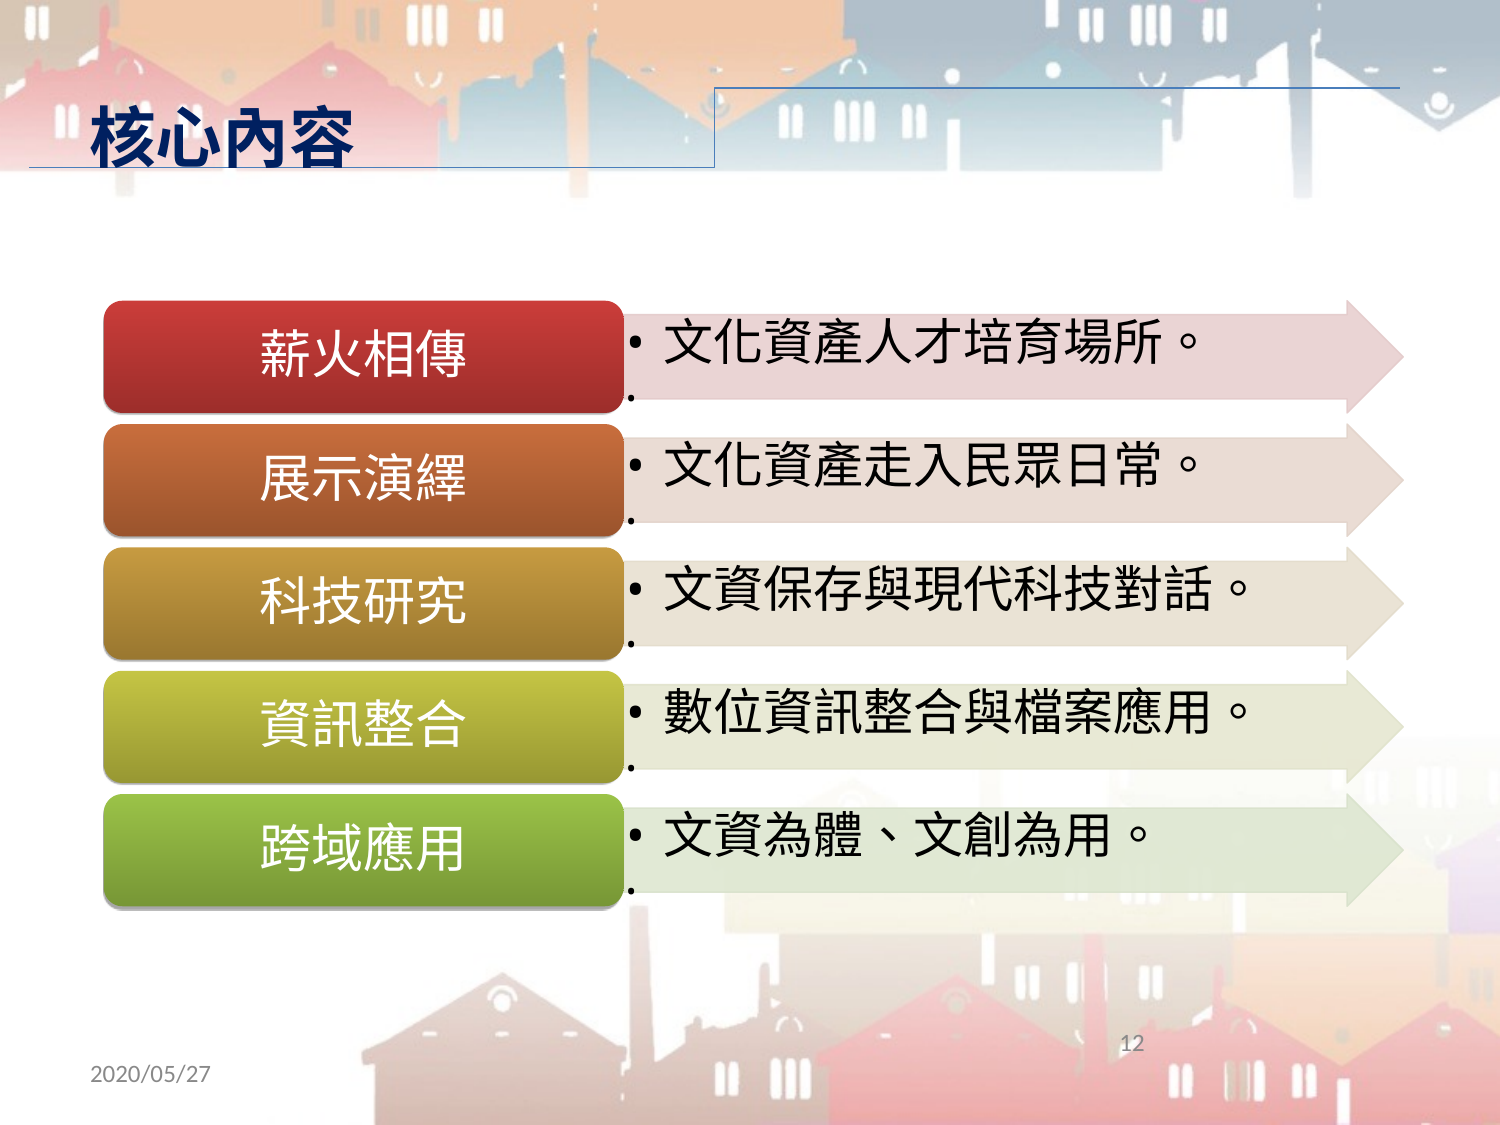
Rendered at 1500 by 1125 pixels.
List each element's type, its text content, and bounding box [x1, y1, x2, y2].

text_box 文資為體、文創為用。 [624, 794, 1404, 907]
text_box 核心內容 [74, 88, 798, 185]
text_box 數位資訊整合與檔案應用。 [624, 670, 1404, 783]
text_box 展示演繹 [103, 424, 624, 537]
text_box 資訊整合 [103, 670, 624, 783]
text_box 文資保存與現代科技對話。 [624, 547, 1404, 660]
text_box 文化資產人才培育場所。 [624, 300, 1404, 413]
text_box 12 [1104, 1011, 1455, 1072]
text_box 薪火相傳 [103, 300, 624, 413]
text_box 文化資產走入民眾日常。 [624, 424, 1404, 537]
text_box 2020/05/27 [75, 1042, 426, 1103]
text_box 跨域應用 [103, 794, 624, 907]
text_box 科技研究 [103, 547, 624, 660]
